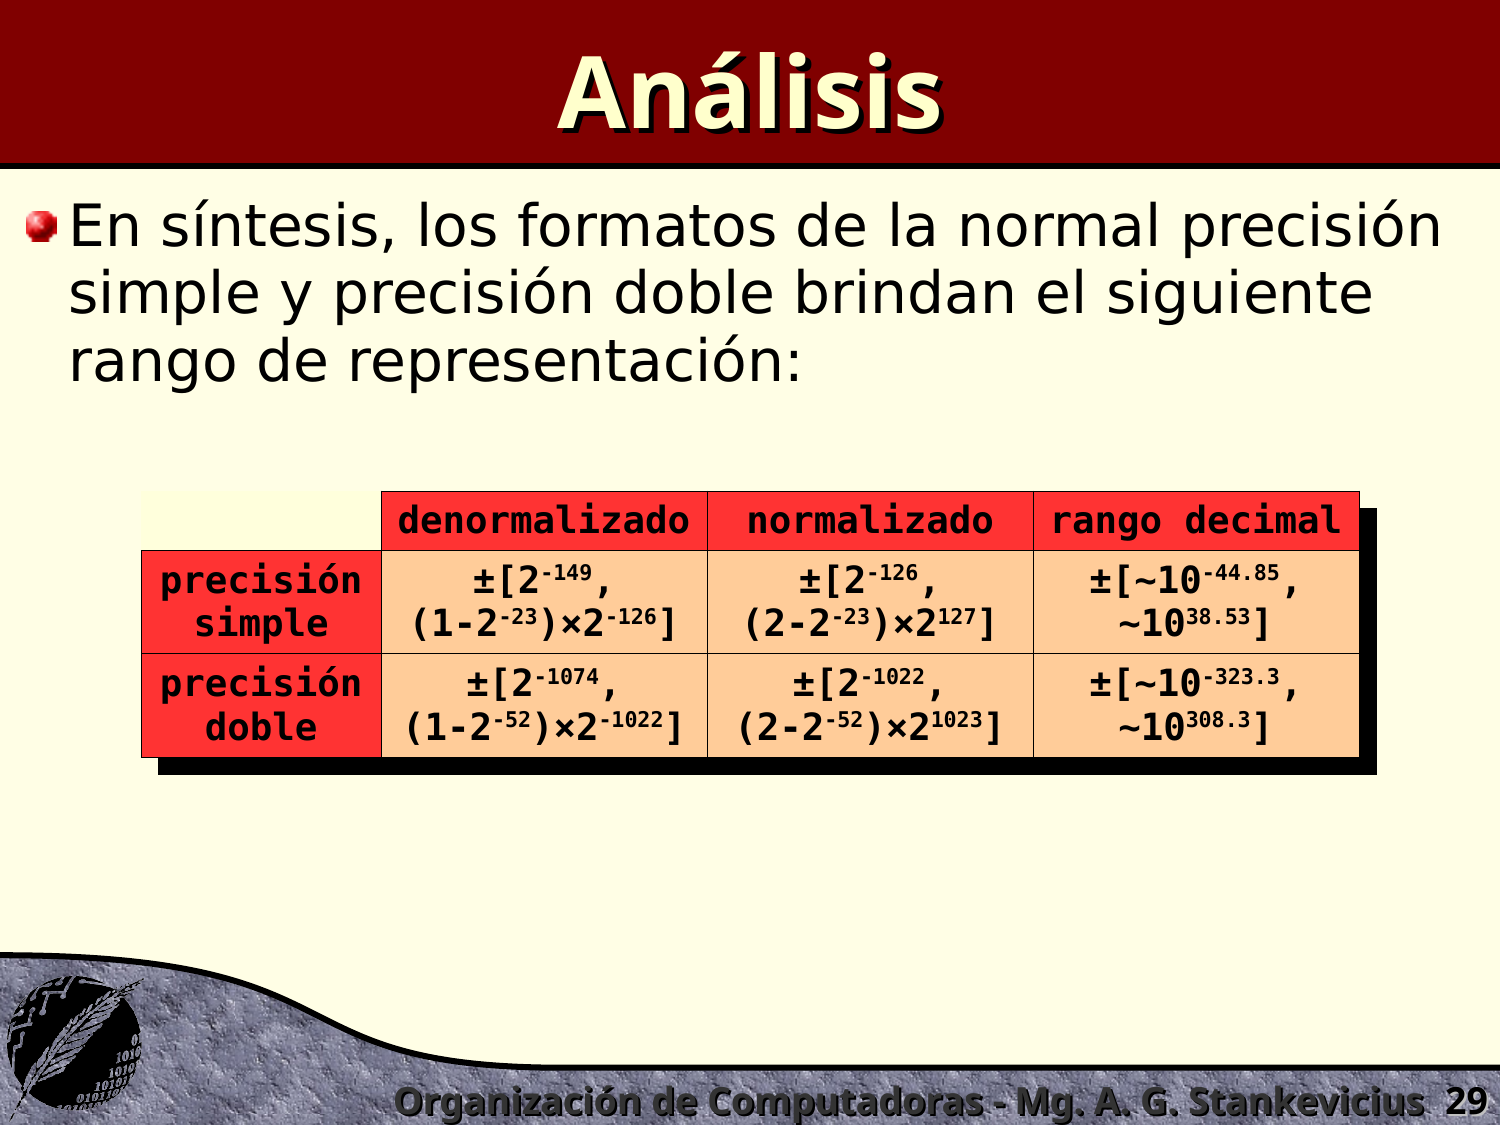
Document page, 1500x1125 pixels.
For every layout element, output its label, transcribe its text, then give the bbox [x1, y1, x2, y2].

table_cell precisión doble [142, 654, 381, 757]
table_cell ±[2-149, (1-2-23)×2-126] [382, 551, 707, 653]
table_cell ±[2-1074, (1-2-52)×2-1022] [382, 654, 707, 757]
table_cell ±[2-1022, (2-2-52)×21023] [708, 654, 1033, 757]
picture [0, 959, 1500, 1125]
table_cell precisión simple [142, 551, 381, 653]
list En síntesis, los formatos de la normal precisión simple y precisión doble brindan el siguiente rango de representación: [11, 192, 1486, 935]
table_cell ±[~10-323.3, ~10308.3] [1034, 654, 1359, 757]
picture [802, 1100, 806, 1110]
table_header denormalizado [382, 492, 707, 550]
table_cell ±[2-126, (2-2-23)×2127] [708, 551, 1033, 653]
table_header rango decimal [1034, 492, 1359, 550]
picture [1058, 1100, 1065, 1110]
picture [448, 1100, 455, 1110]
title Análisis [15, 5, 1485, 160]
text_box [158, 508, 1377, 775]
table_header [141, 491, 381, 550]
table_cell ±[~10-44.85, ~1038.53] [1034, 551, 1359, 653]
table_header normalizado [708, 492, 1033, 550]
